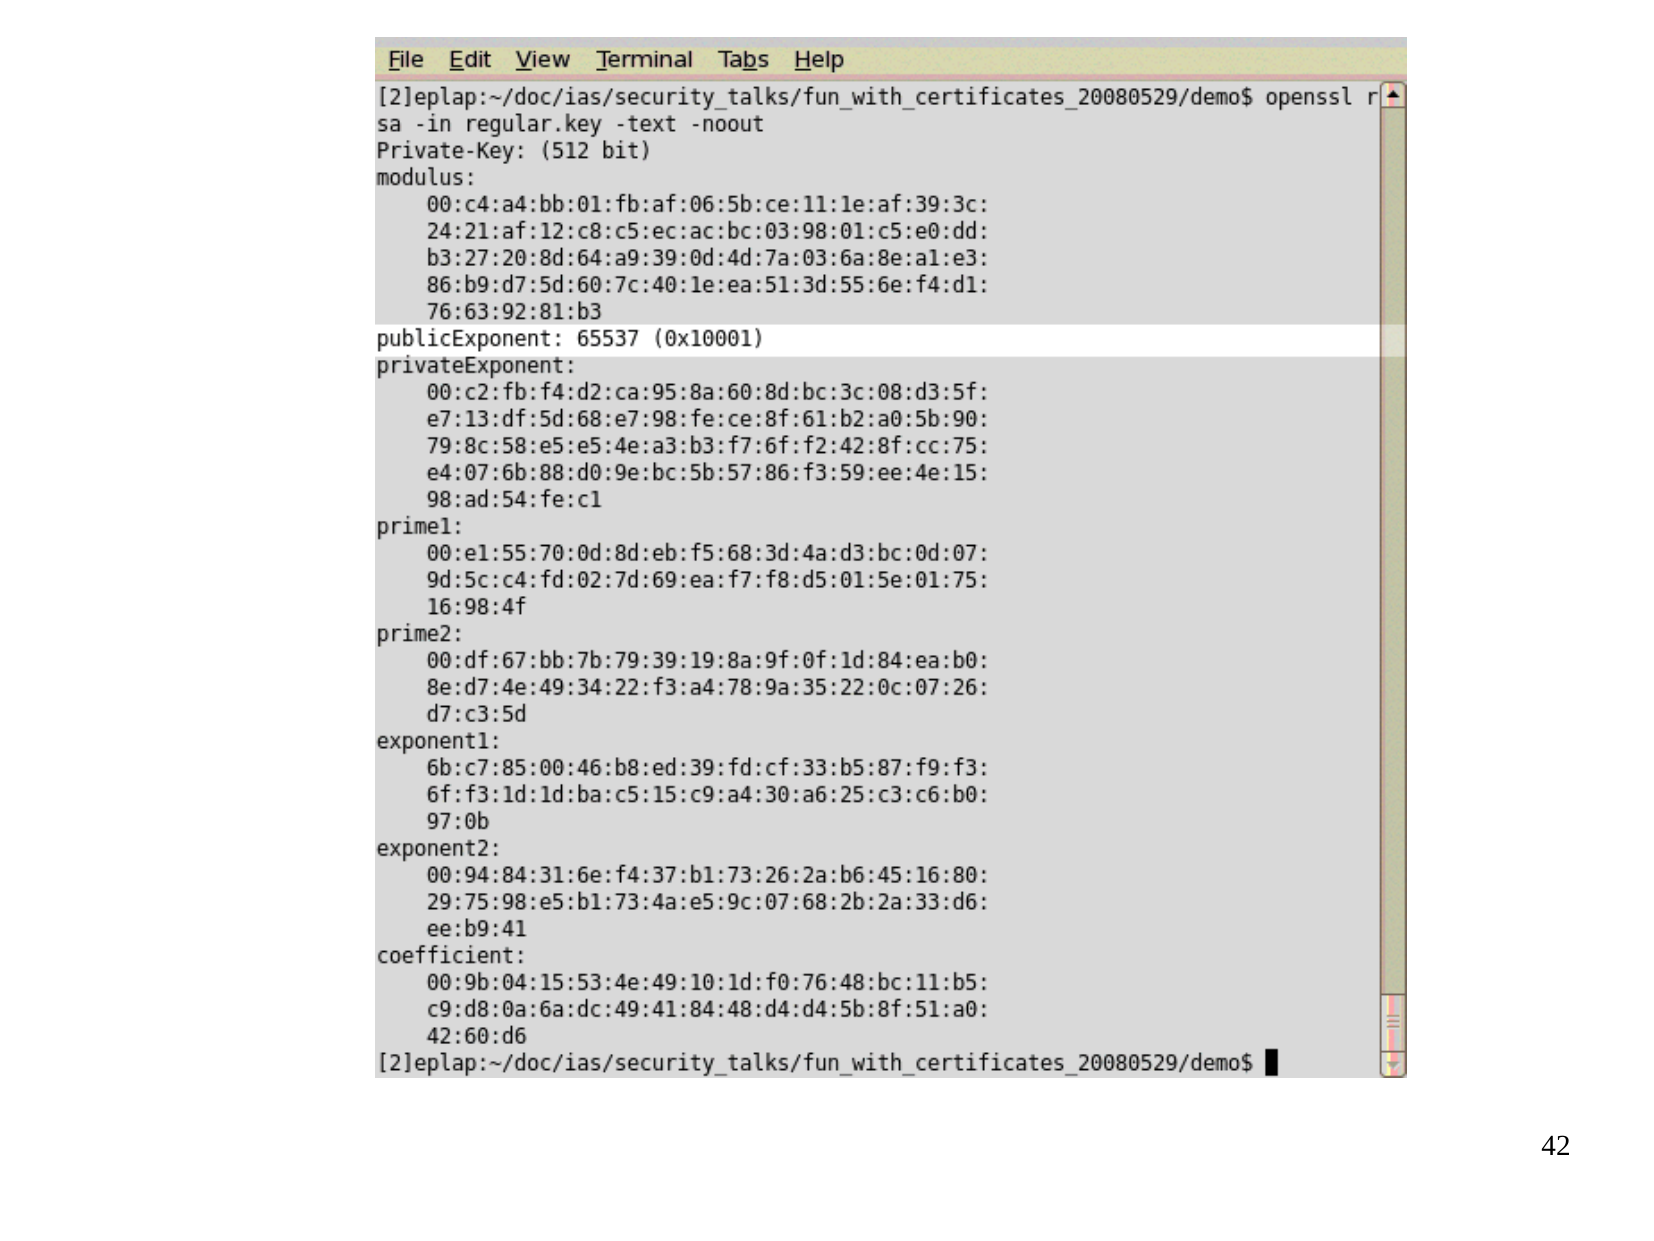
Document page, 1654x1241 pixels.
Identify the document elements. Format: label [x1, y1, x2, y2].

picture [375, 37, 1407, 1078]
